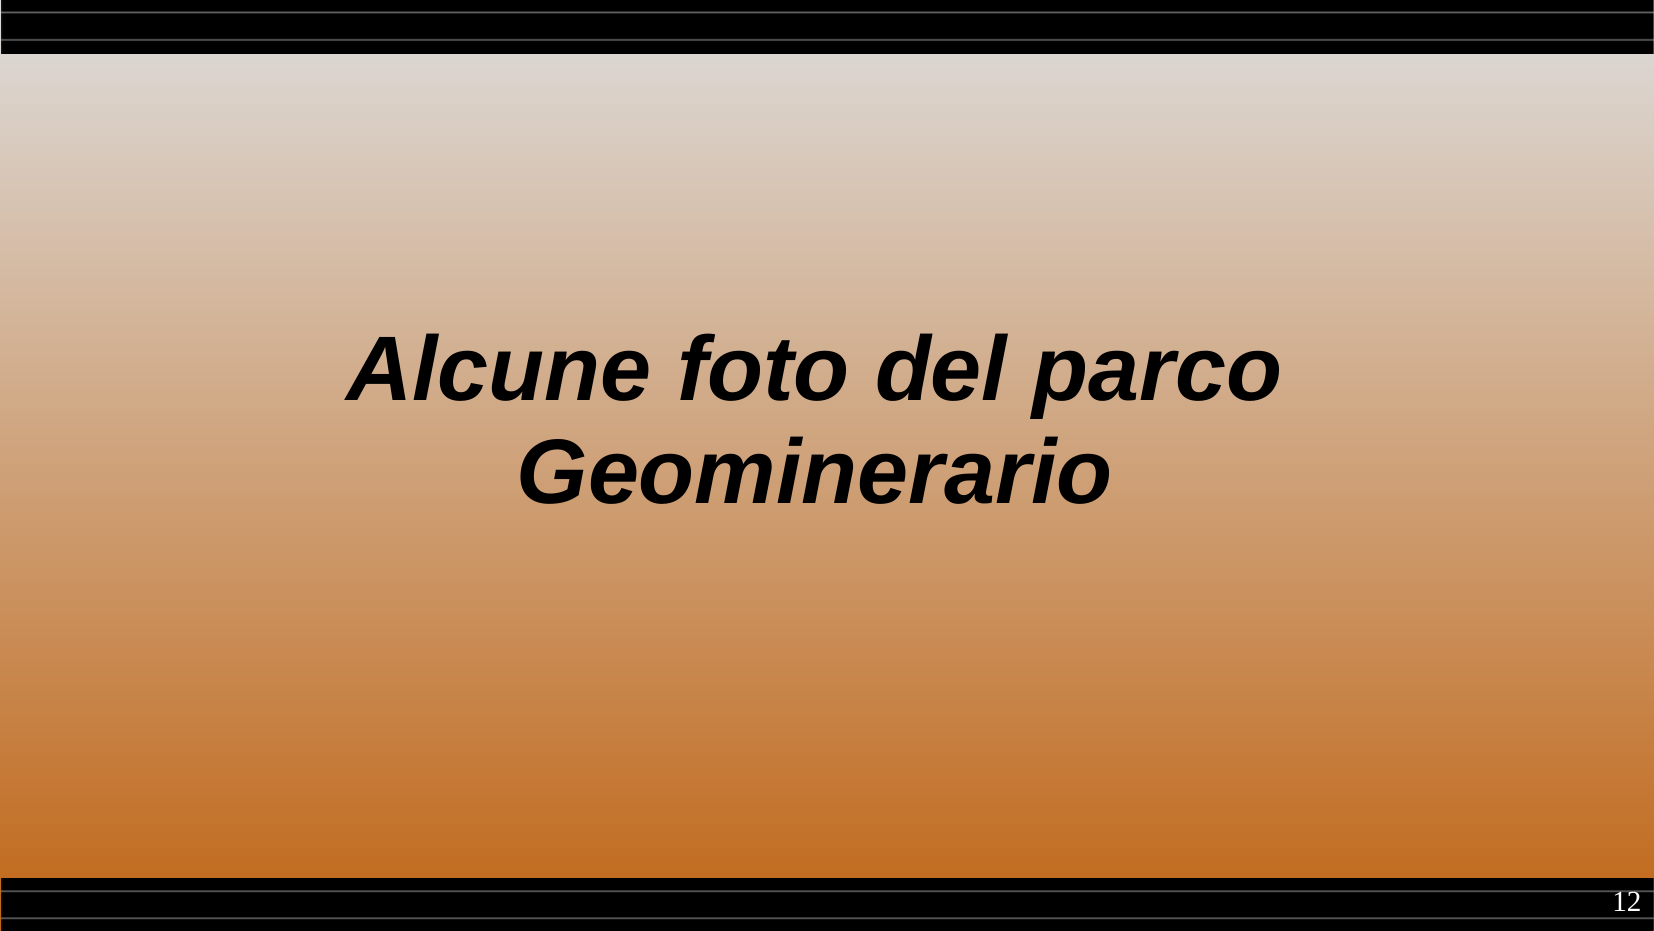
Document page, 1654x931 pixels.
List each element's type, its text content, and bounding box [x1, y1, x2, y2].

picture [1, 878, 1654, 931]
title Alcune foto del parco Geominerario [70, 317, 1560, 523]
picture [1, 0, 1654, 54]
